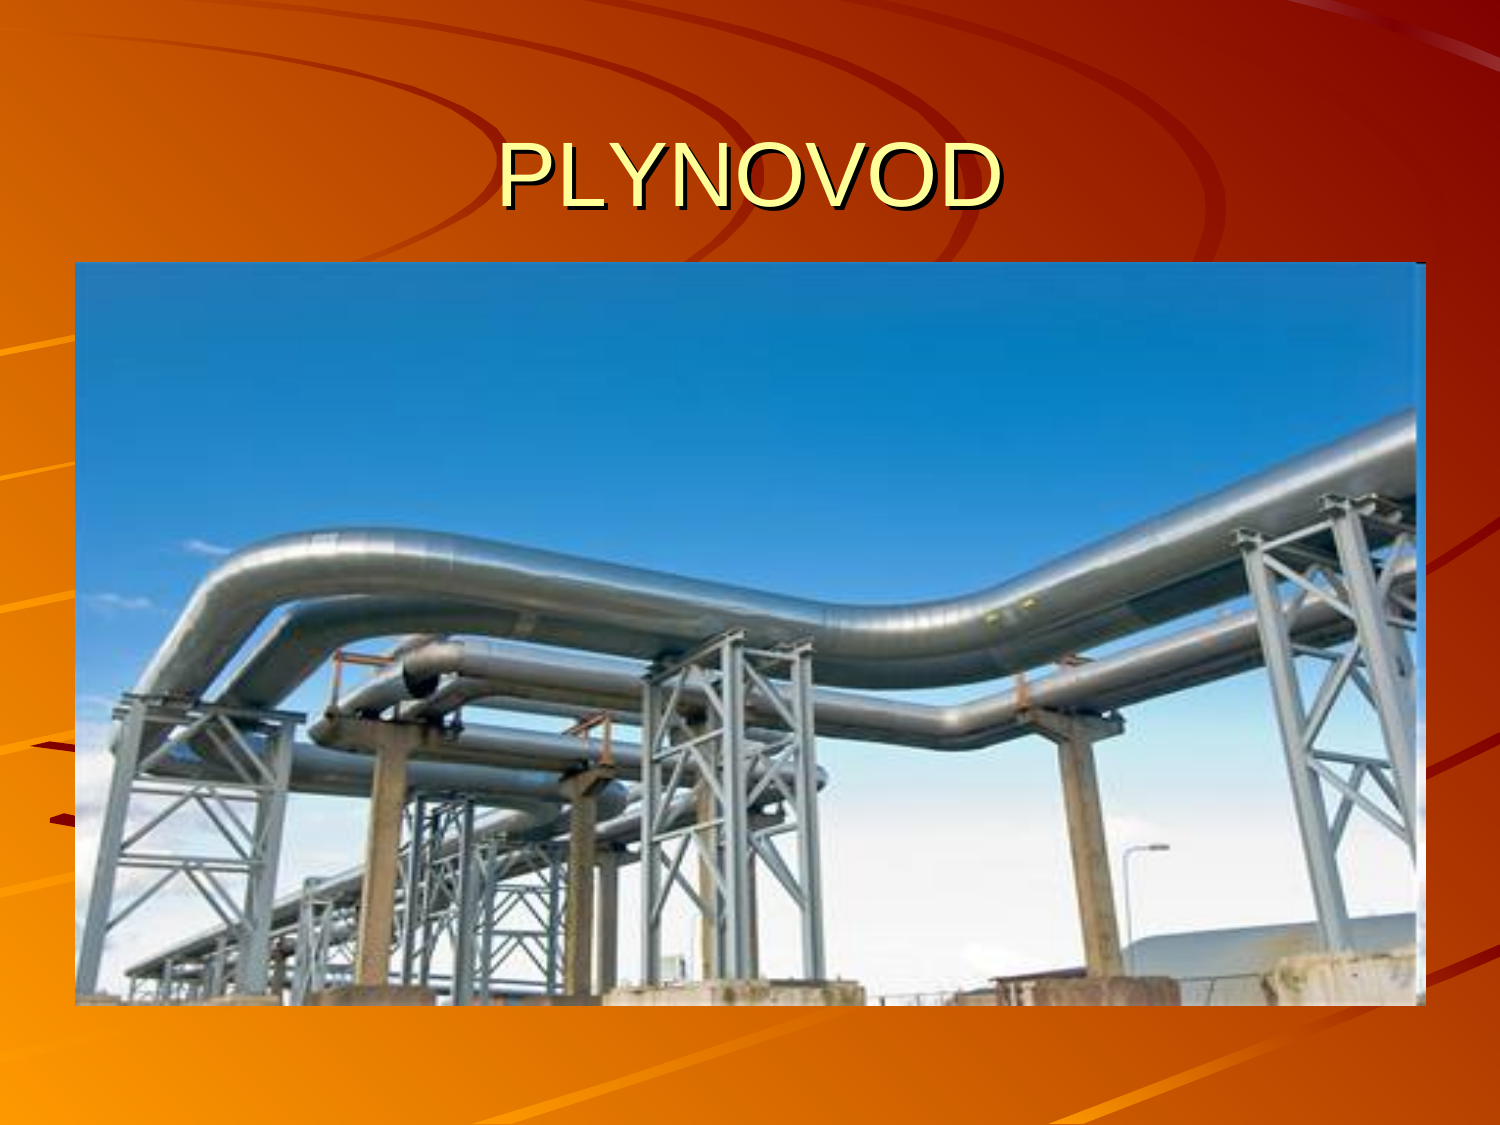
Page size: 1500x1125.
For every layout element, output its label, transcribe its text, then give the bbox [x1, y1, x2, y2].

picture [75, 262, 1426, 1006]
title PLYNOVOD [75, 25, 1426, 233]
